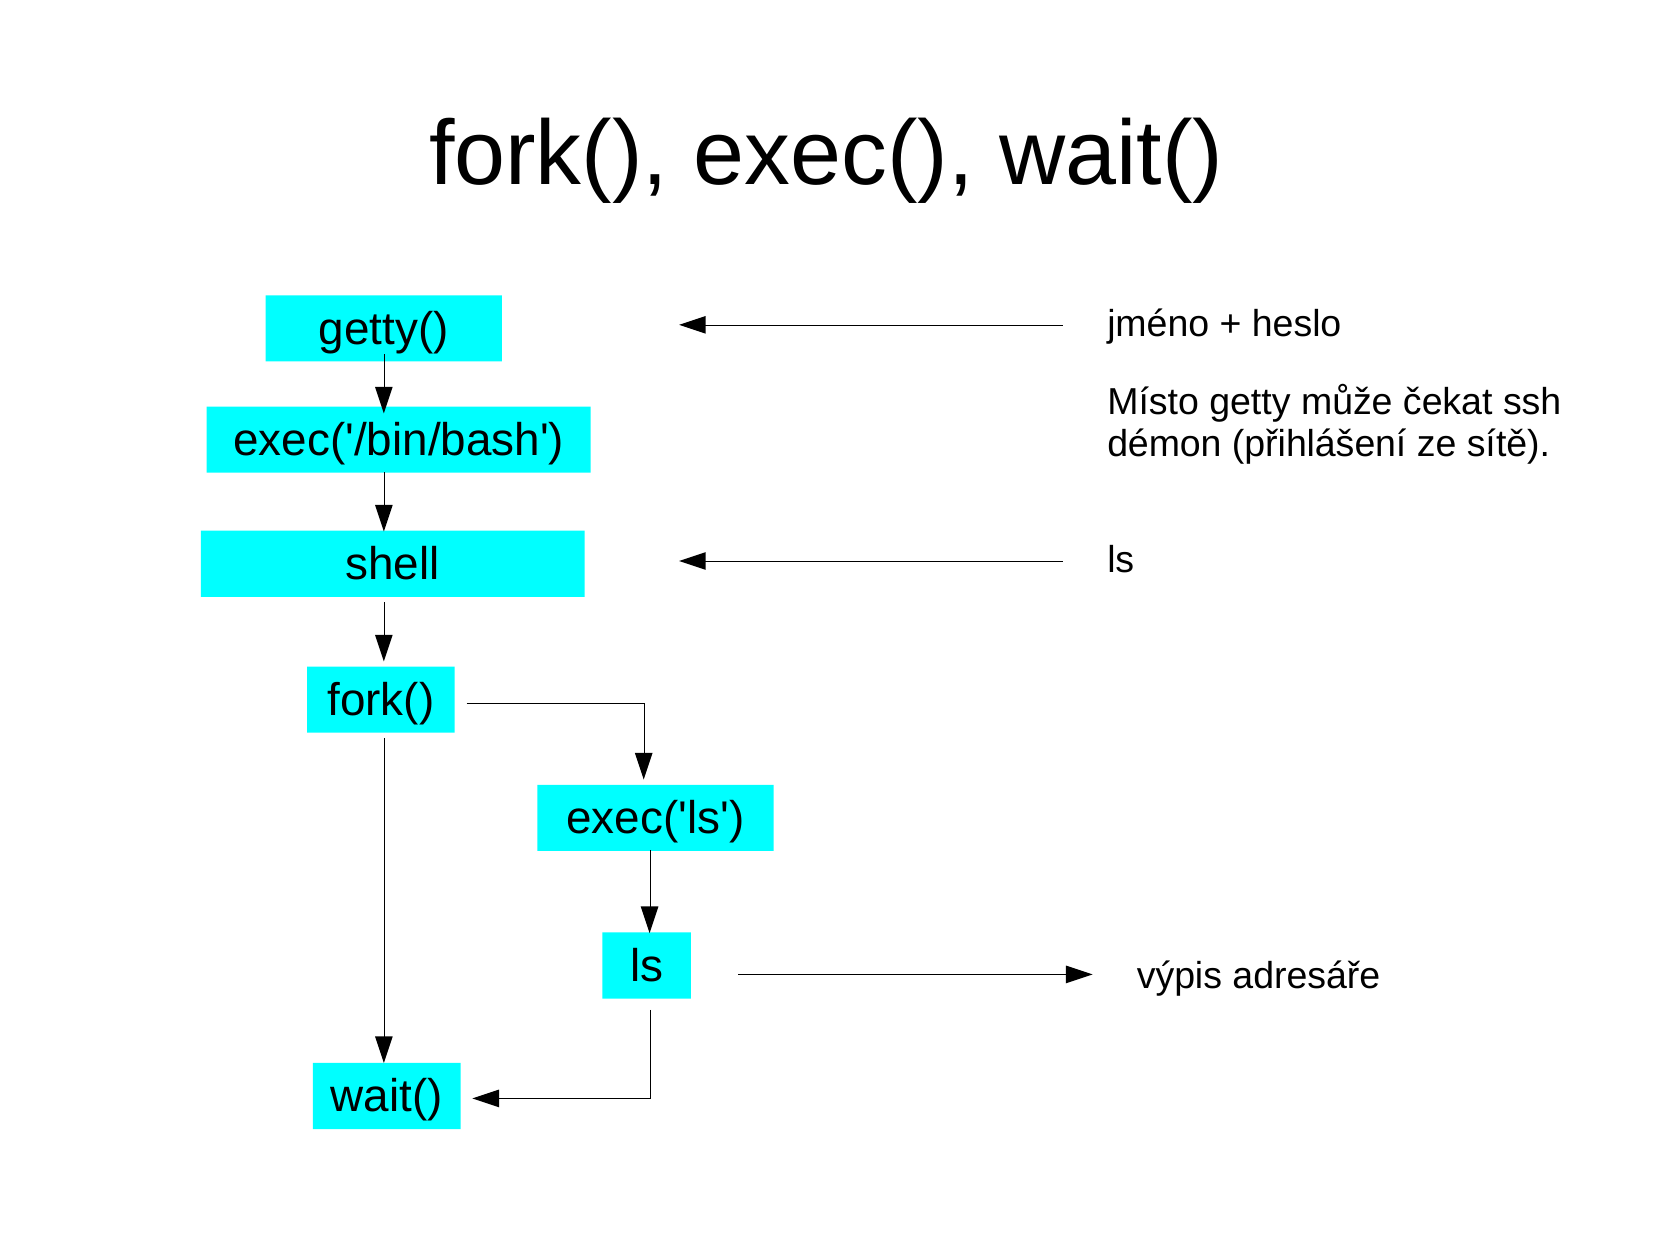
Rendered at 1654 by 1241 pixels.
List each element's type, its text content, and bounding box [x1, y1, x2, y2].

title fork(), exec(), wait() [82, 56, 1571, 250]
text_box exec('/bin/bash') [206, 406, 591, 473]
text_box Místo getty může čekat ssh démon (přihlášení ze sítě). [1092, 373, 1595, 473]
text_box fork() [307, 666, 455, 733]
text_box exec('ls') [537, 784, 774, 851]
text_box getty() [265, 295, 502, 362]
text_box wait() [312, 1062, 461, 1130]
text_box ls [602, 932, 691, 999]
text_box ls [1092, 531, 1359, 589]
text_box shell [200, 530, 585, 597]
text_box výpis adresáře [1122, 947, 1418, 1004]
text_box jméno + heslo [1092, 295, 1359, 353]
